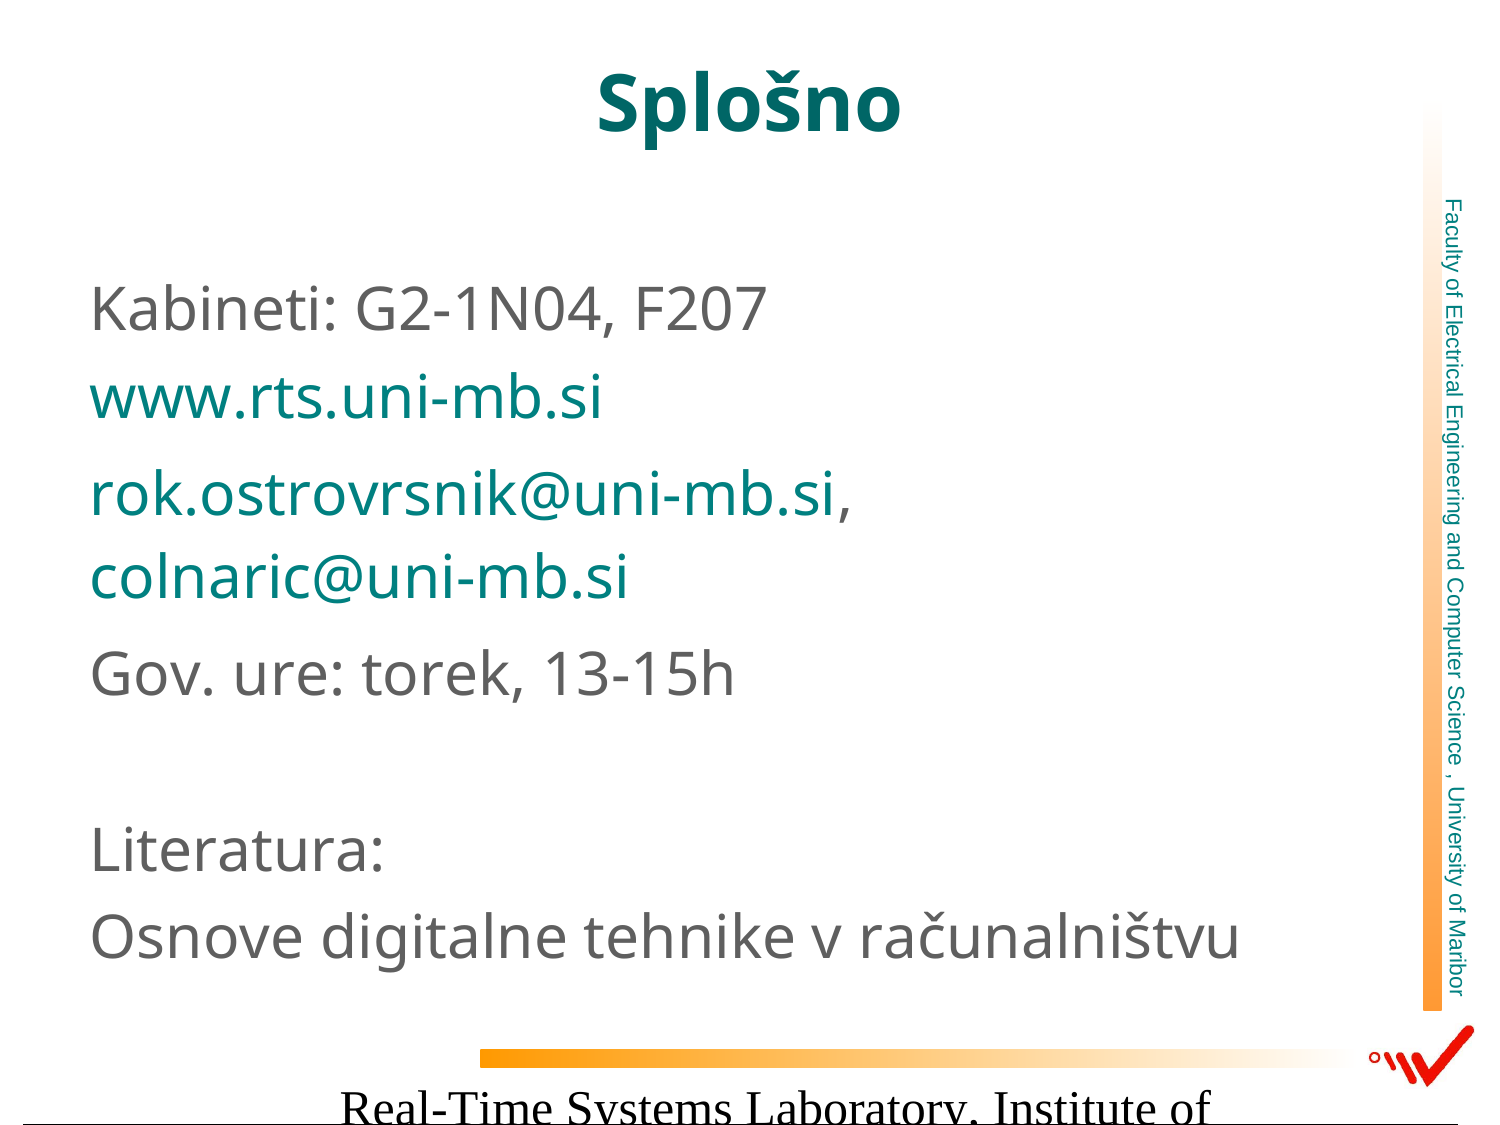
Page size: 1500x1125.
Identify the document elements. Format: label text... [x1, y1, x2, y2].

list Kabineti: G2-1N04, F207 www.rts.uni-mb.si rok.ostrovrsnik@uni-mb.si, colnaric@uni-mb.si Gov. ure: torek, 13-15h Literatura: Osnove digitalne tehnike v računalništvu [75, 262, 1426, 1006]
title Splošno [75, 45, 1426, 233]
